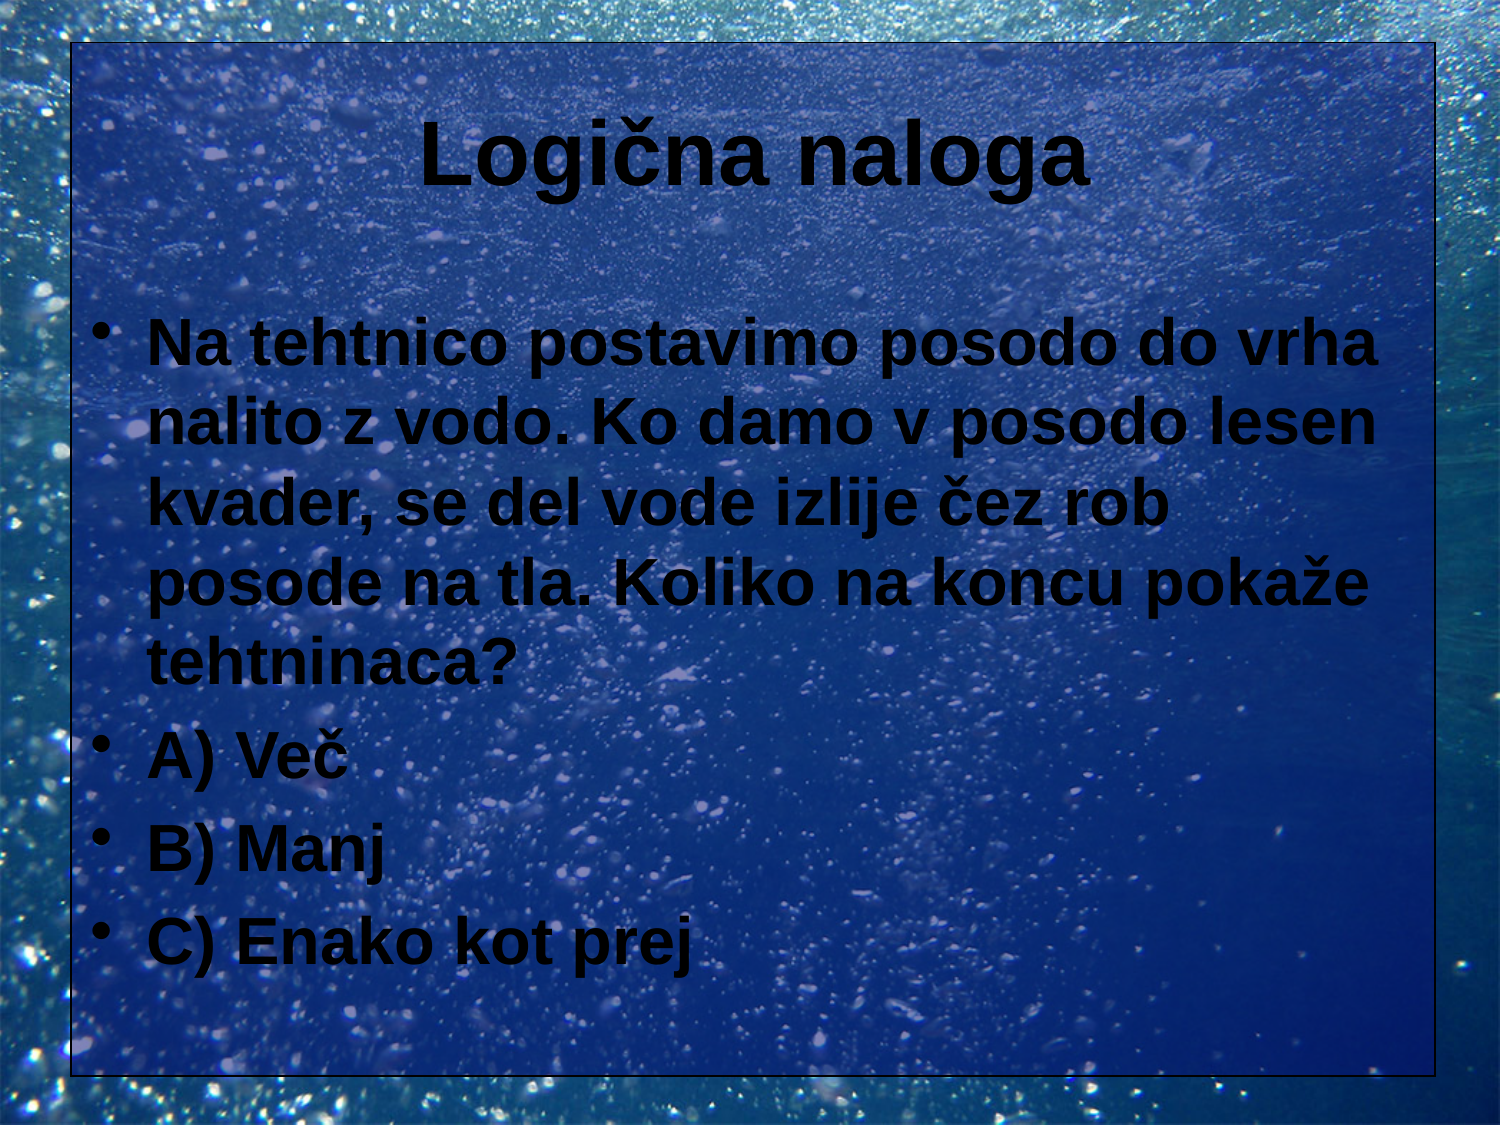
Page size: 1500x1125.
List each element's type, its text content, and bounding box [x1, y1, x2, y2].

title Logična naloga [75, 48, 1436, 250]
picture [0, 0, 1500, 1125]
list Na tehtnico postavimo posodo do vrha nalito z vodo. Ko damo v posodo lesen kvader, se del vode izlije čez rob posode na tla. Koliko na koncu pokaže tehtninaca? A) Več B) Manj C) Enako kot prej [75, 290, 1436, 1077]
